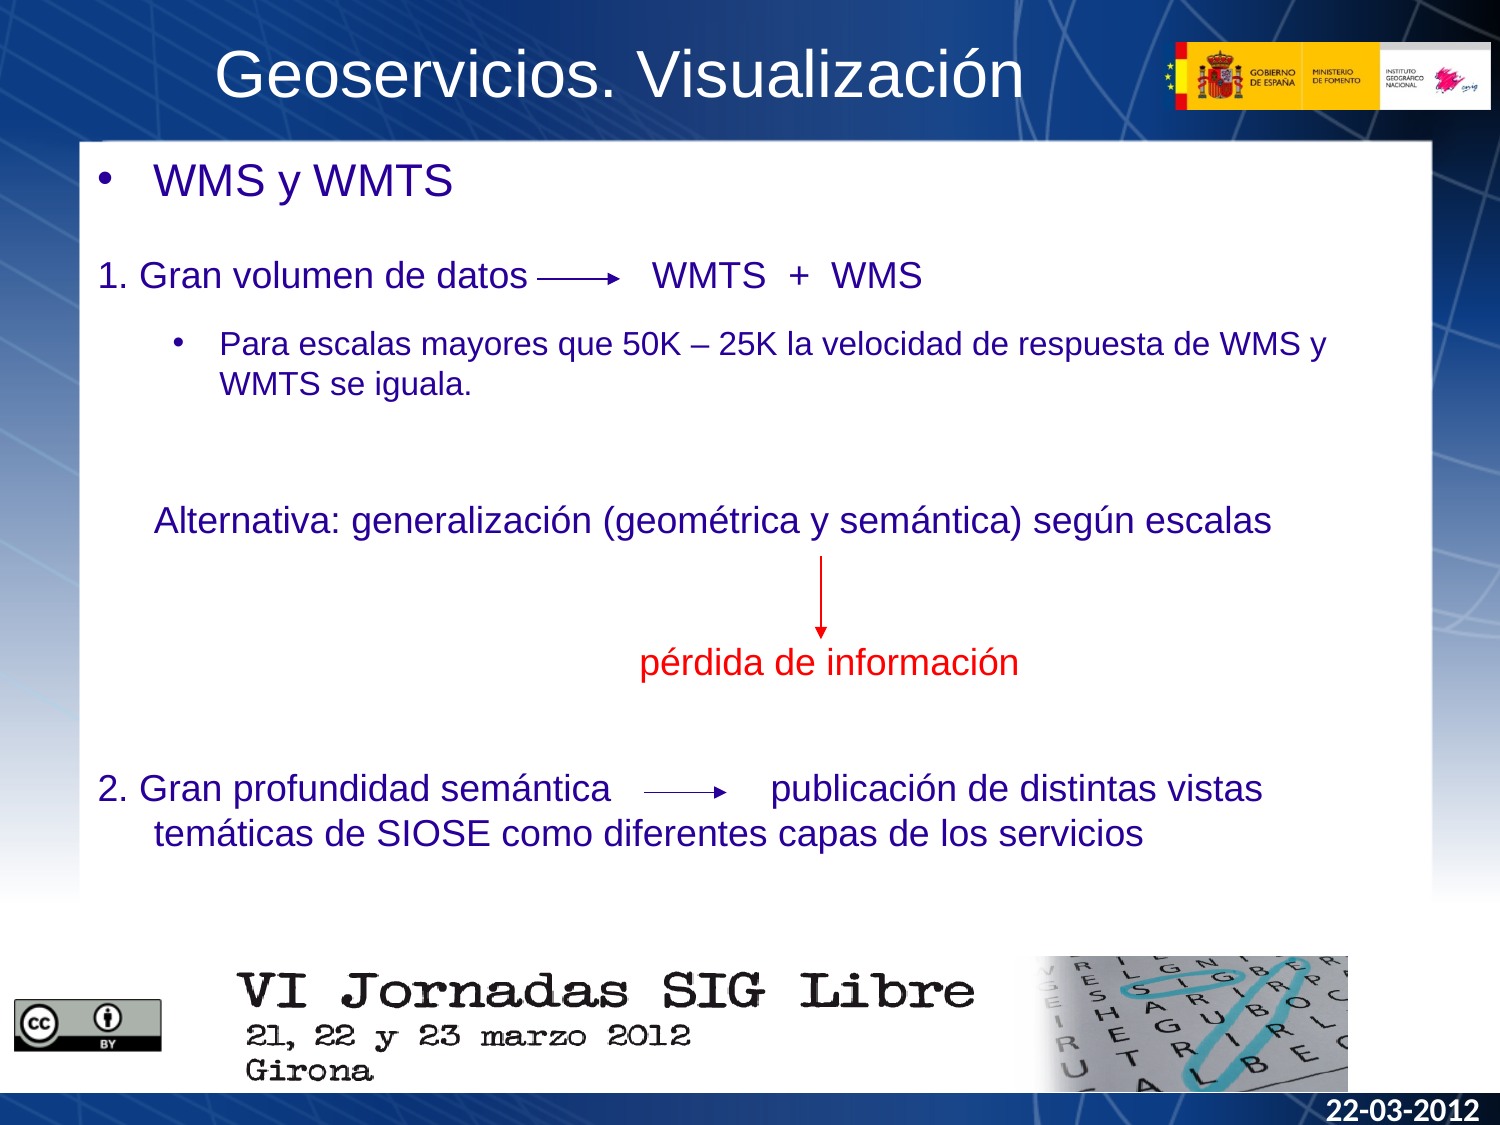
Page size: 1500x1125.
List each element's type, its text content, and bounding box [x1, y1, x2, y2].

text_box 2. Gran profundidad semántica publicación de distintas vistas temáticas de SIOSE como diferentes capas de los servicios [82, 755, 1430, 898]
picture [0, 0, 1500, 1125]
text_box + WMS [773, 243, 1347, 315]
text_box 1. Gran volumen de datos WMTS perdemos GetFeatureInfo Para escalas mayores que 50K – 25K la velocidad de respuesta de WMS y WMTS se iguala. Alternativa: generalización (geométrica y semántica) según escalas pérdida de información [82, 243, 1430, 728]
list WMS y WMTS [82, 143, 556, 238]
title Geoservicios. Visualización [82, 0, 1158, 142]
